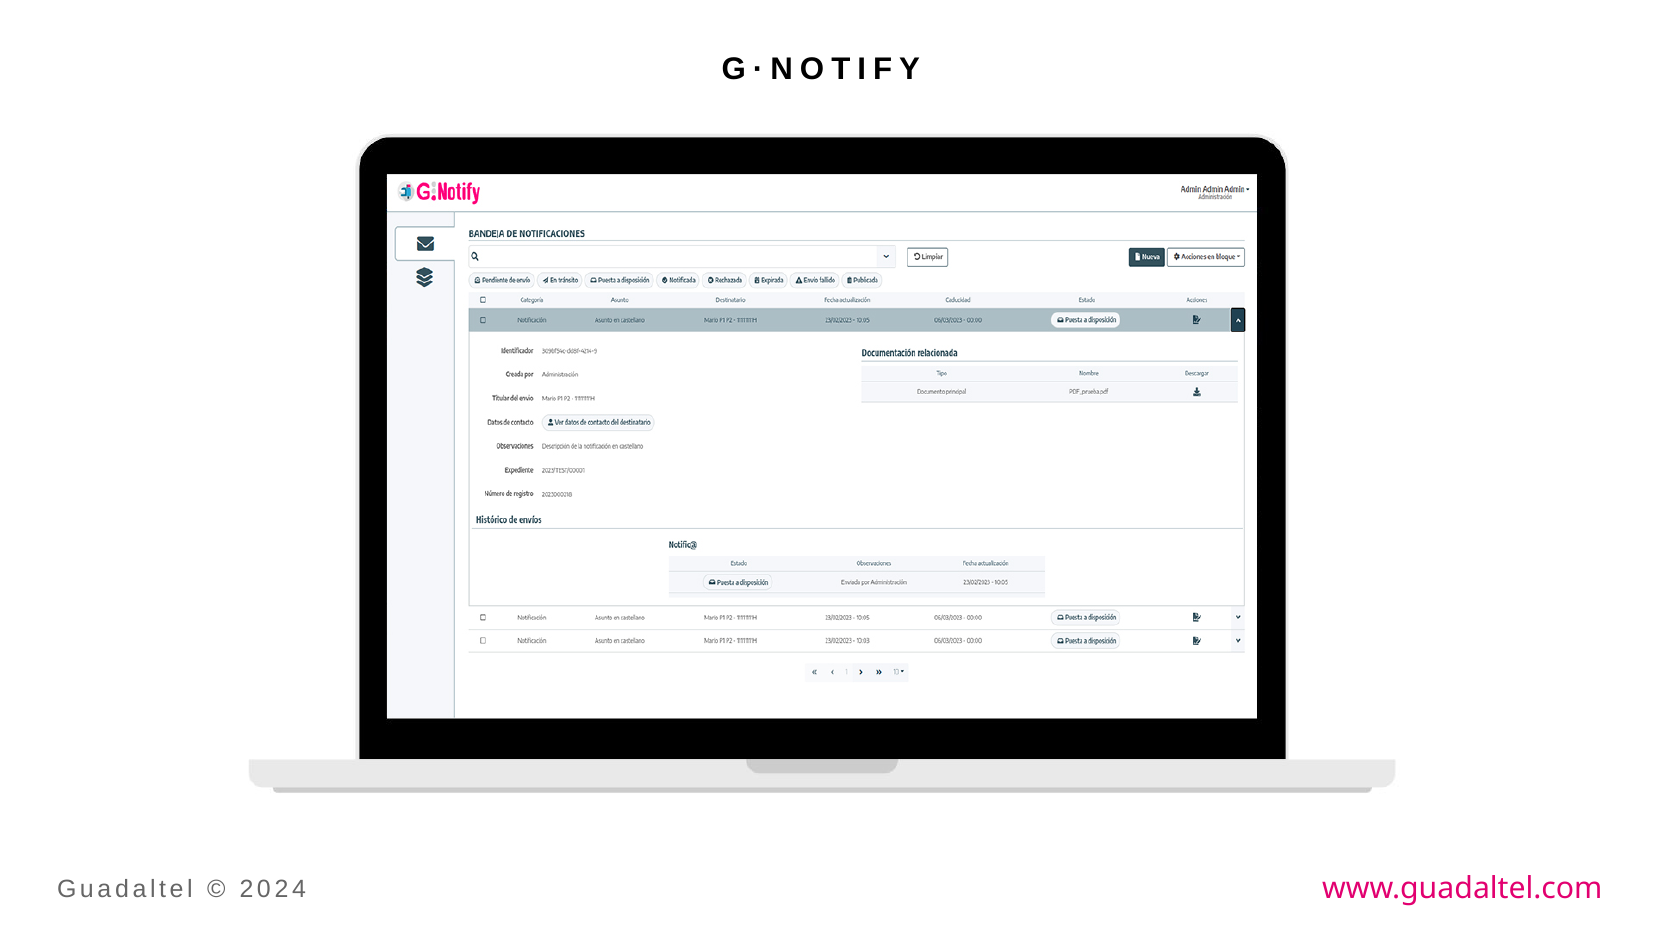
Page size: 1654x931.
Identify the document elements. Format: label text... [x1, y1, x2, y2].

text_box www.guadaltel.com [1307, 862, 1630, 913]
text_box G·NOTIFY [0, 35, 1648, 102]
text_box Guadaltel © 2024 [42, 861, 322, 914]
picture [0, 0, 1654, 931]
